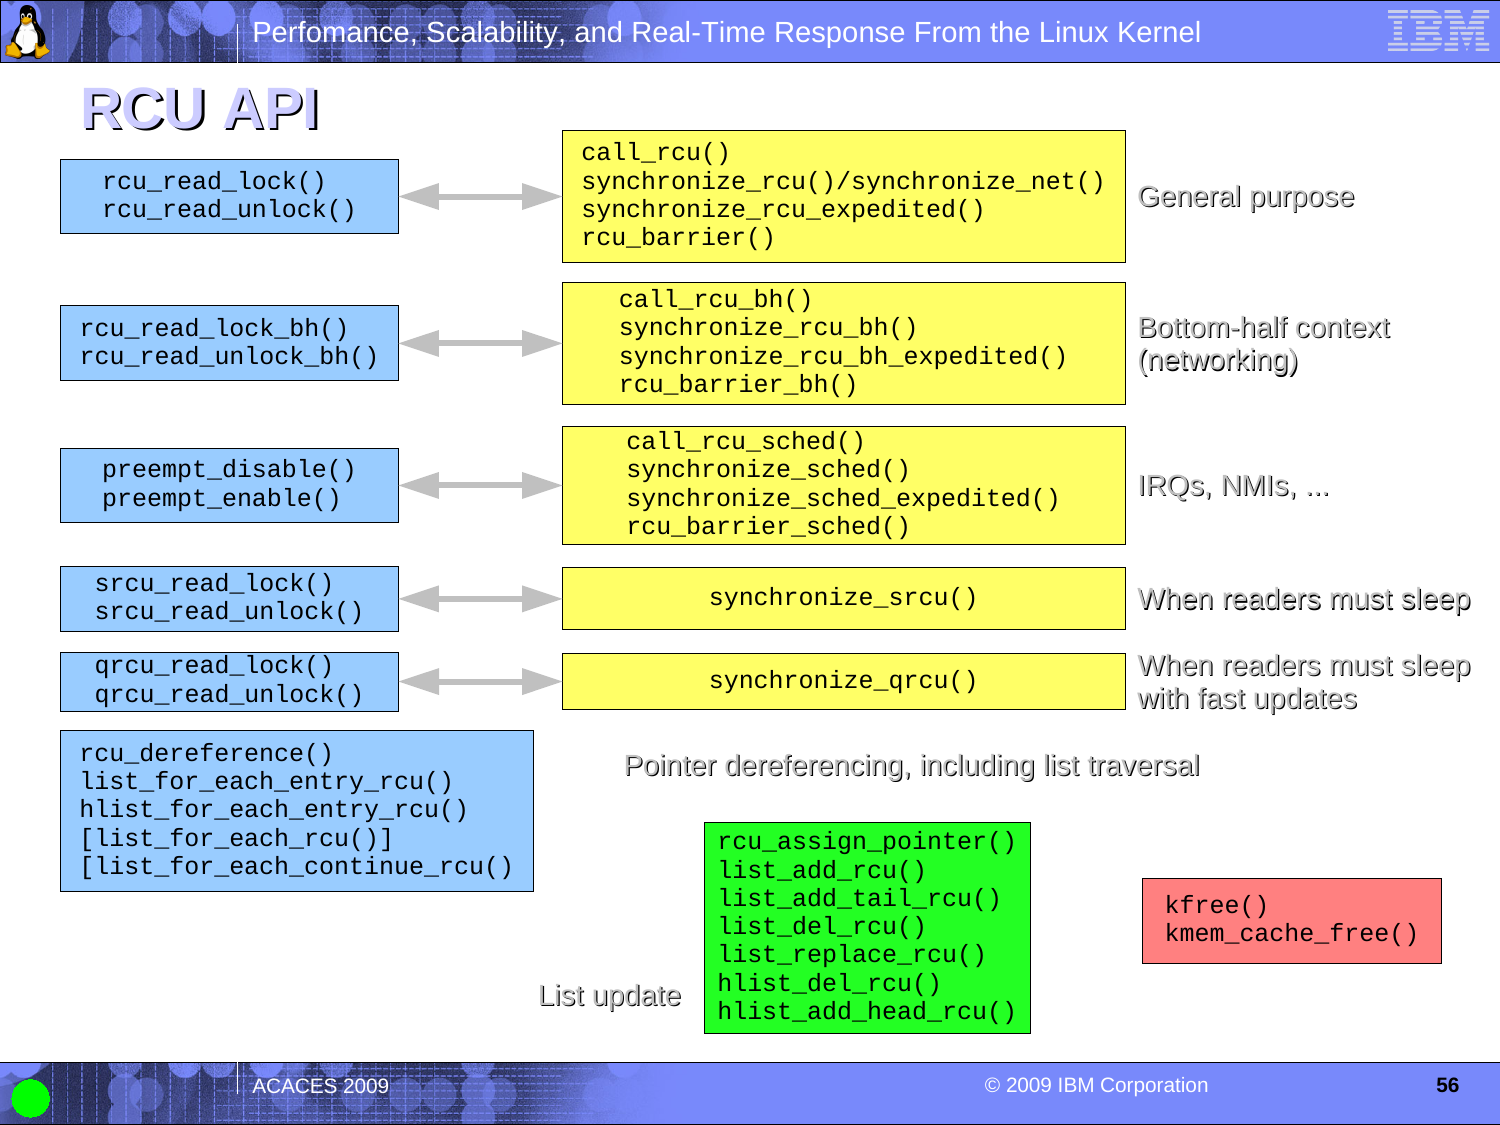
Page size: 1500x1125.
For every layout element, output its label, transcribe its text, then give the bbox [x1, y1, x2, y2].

text_box call_rcu() synchronize_rcu()/synchronize_net() synchronize_rcu_expedited() rcu_barrier() [562, 130, 1126, 263]
text_box [11, 1079, 50, 1118]
text_box rcu_read_lock() rcu_read_unlock() [60, 159, 399, 234]
text_box call_rcu_bh() synchronize_rcu_bh() synchronize_rcu_bh_expedited() rcu_barrier_bh() [562, 282, 1126, 405]
text_box synchronize_srcu() [562, 567, 1126, 630]
text_box synchronize_qrcu() [562, 653, 1122, 710]
text_box call_rcu_sched() synchronize_sched() synchronize_sched_expedited() rcu_barrier_sched() [562, 426, 1126, 545]
text_box Pointer dereferencing, including list traversal [608, 741, 1216, 790]
text_box preempt_disable() preempt_enable() [60, 448, 399, 523]
text_box List update [523, 971, 697, 1019]
text_box IRQs, NMIs, ... [1122, 461, 1346, 510]
text_box When readers must sleep [1122, 575, 1486, 623]
text_box When readers must sleep with fast updates [1122, 641, 1486, 722]
text_box Bottom-half context (networking) [1122, 303, 1405, 384]
picture [0, 1063, 1500, 1124]
picture [1, 1, 1500, 62]
text_box qrcu_read_lock() qrcu_read_unlock() [60, 652, 399, 712]
text_box kfree() kmem_cache_free() [1142, 878, 1442, 964]
text_box rcu_read_lock_bh() rcu_read_unlock_bh() [60, 305, 399, 381]
title RCU API [79, 69, 1433, 152]
text_box srcu_read_lock() srcu_read_unlock() [60, 566, 399, 632]
text_box General purpose [1122, 172, 1371, 221]
text_box rcu_dereference() list_for_each_entry_rcu() hlist_for_each_entry_rcu() [list_for_each_rcu()] [list_for_each_continue_rcu() [60, 730, 534, 892]
text_box rcu_assign_pointer() list_add_rcu() list_add_tail_rcu() list_del_rcu() list_replace_rcu() hlist_del_rcu() hlist_add_head_rcu() [704, 822, 1031, 1034]
